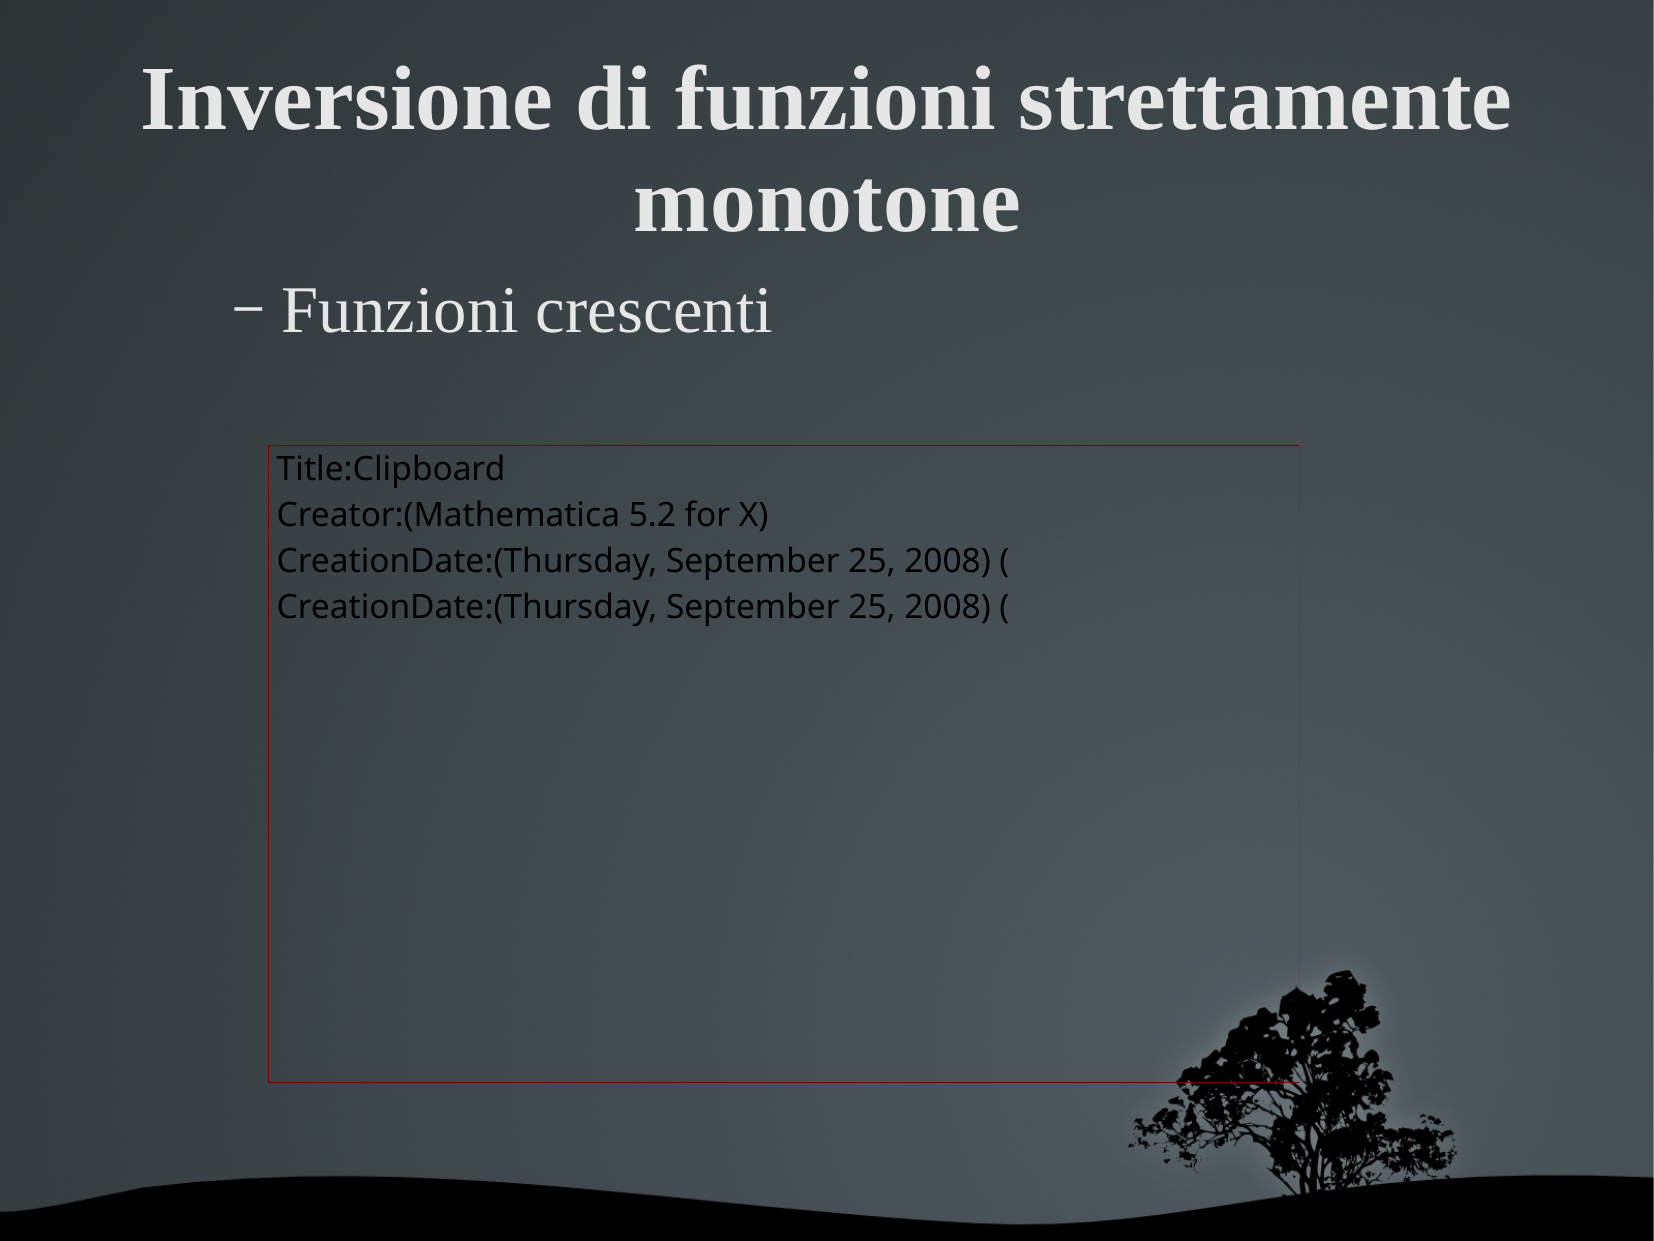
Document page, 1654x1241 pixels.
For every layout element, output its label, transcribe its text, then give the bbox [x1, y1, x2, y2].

text_box Funzioni crescenti [140, 273, 1506, 355]
picture [0, 0, 1654, 1241]
title Inversione di funzioni strettamente monotone [121, 30, 1534, 270]
